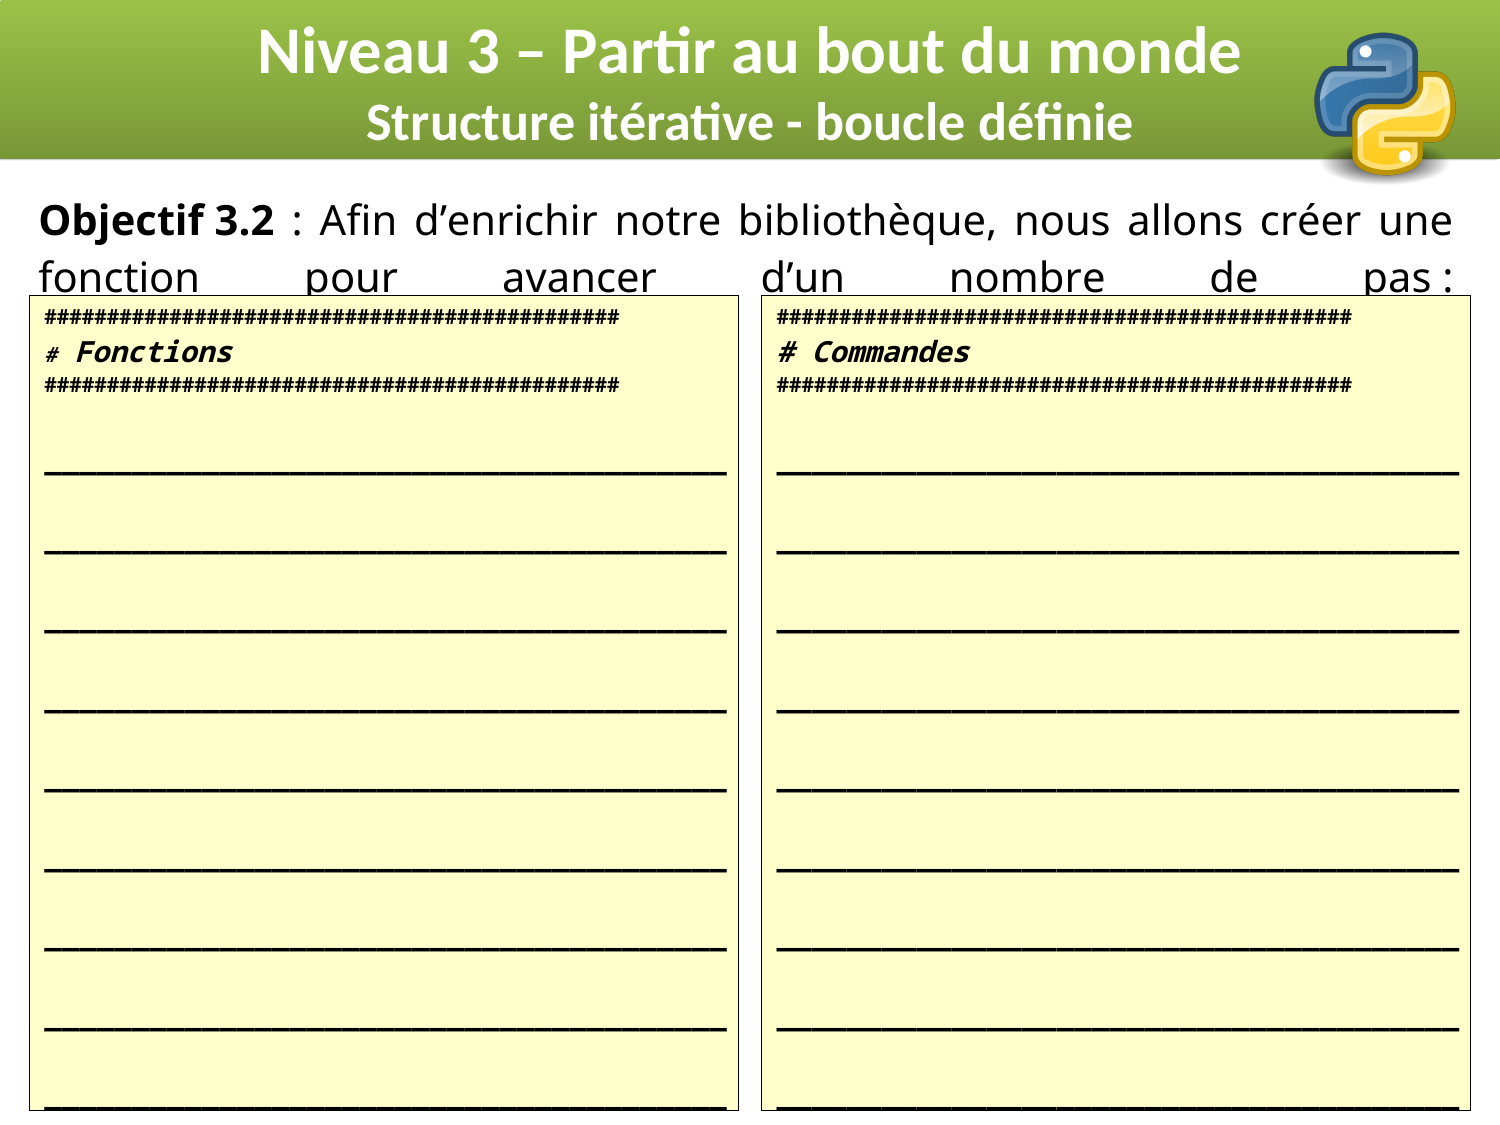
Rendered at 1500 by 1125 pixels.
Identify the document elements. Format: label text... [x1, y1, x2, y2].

picture [1305, 29, 1465, 183]
text_box Objectif 3.2 : Afin d’enrichir notre bibliothèque, nous allons créer une fonction pour avancer d’un nombre de pas : mrp_avancer_pas(nb_pas). [23, 183, 1469, 282]
text_box ############################################## # Fonctions ############################################## _______________________________________ _______________________________________ _______________________________________ _______________________________________ _______________________________________ _______________________________________ _______________________________________ _______________________________________ _______________________________________ _______________________________________ _______________________________________ _______________________________________ [29, 295, 739, 1111]
text_box Niveau 3 – Partir au bout du monde Structure itérative - boucle définie [0, 0, 1500, 159]
text_box ############################################## # Commandes ############################################## _______________________________________ _______________________________________ _______________________________________ _______________________________________ _______________________________________ _______________________________________ _______________________________________ _______________________________________ _______________________________________ _______________________________________ _______________________________________ _______________________________________ [761, 295, 1471, 1111]
